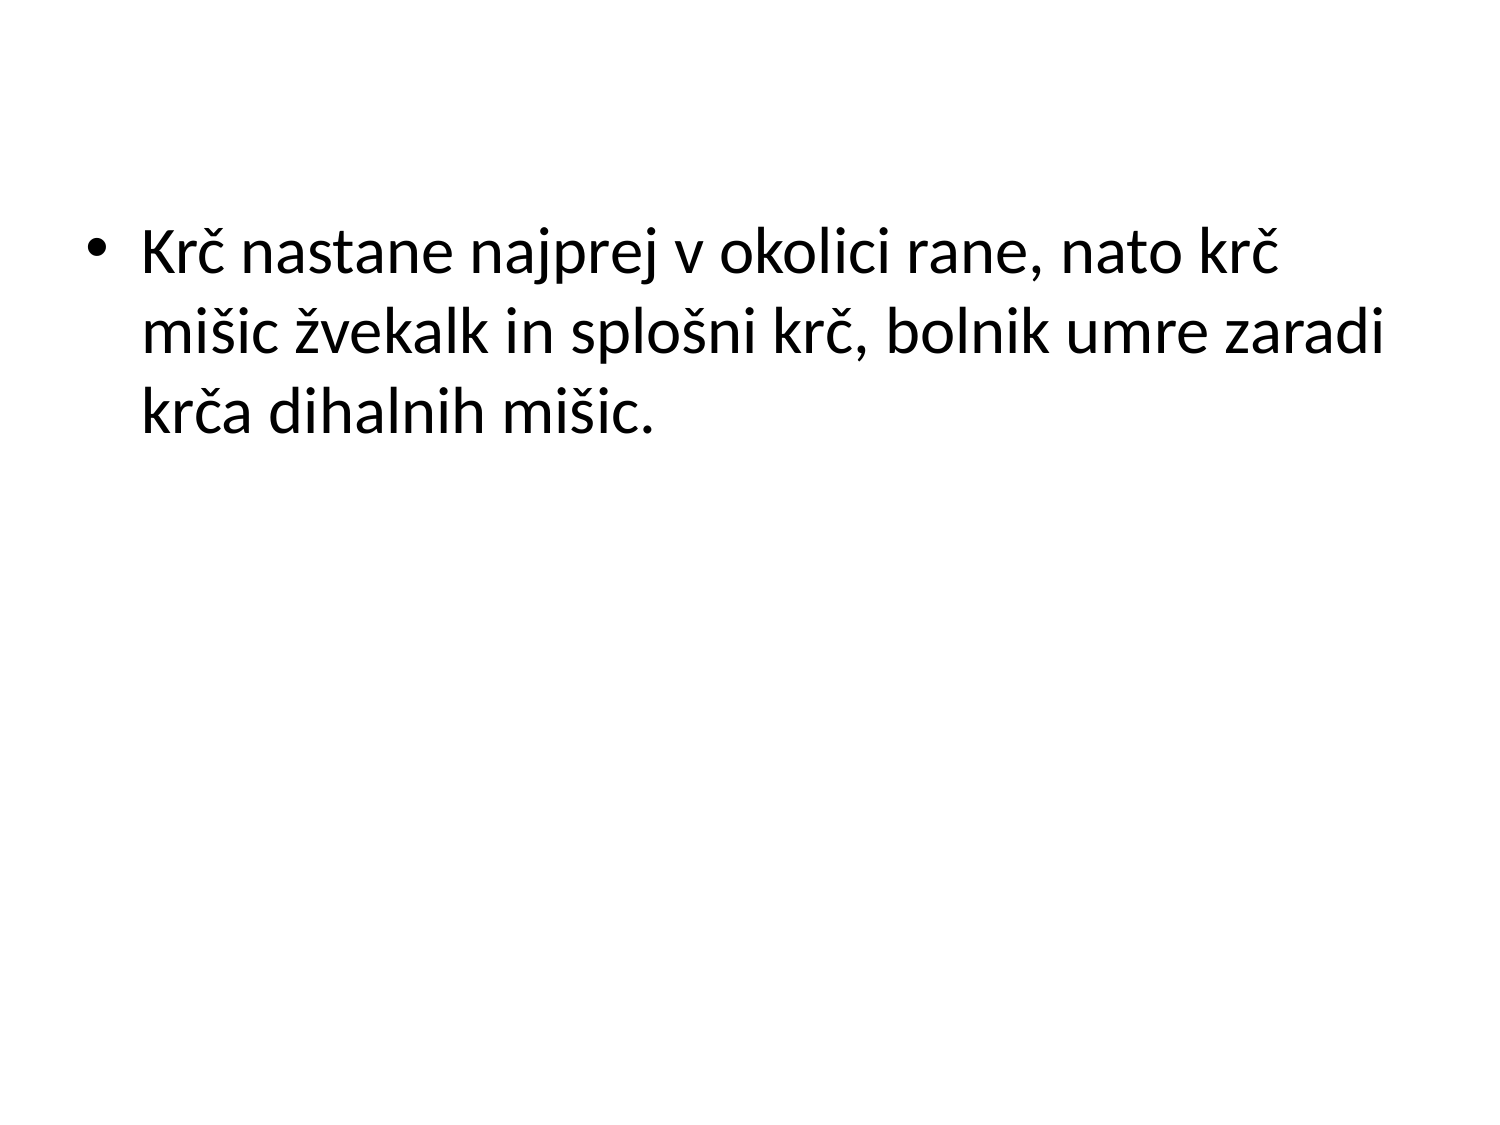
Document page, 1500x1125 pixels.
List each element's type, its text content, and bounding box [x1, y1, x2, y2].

list Krč nastane najprej v okolici rane, nato krč mišic žvekalk in splošni krč, bolnik umre zaradi krča dihalnih mišic. [70, 199, 1425, 1005]
